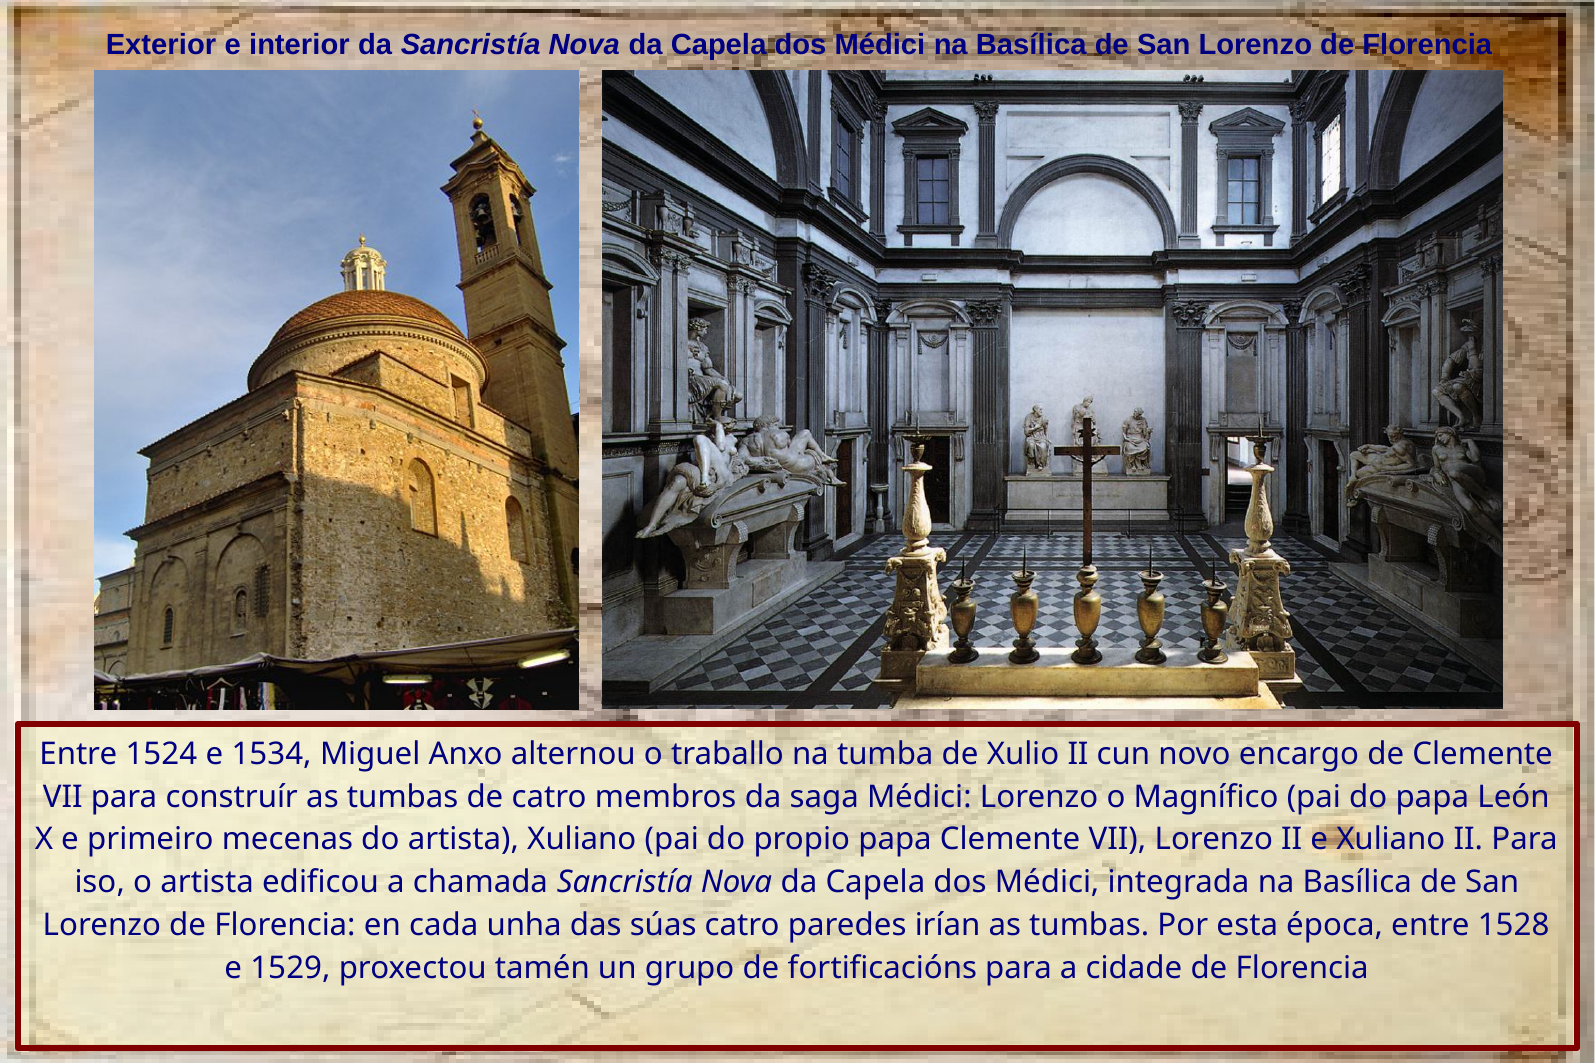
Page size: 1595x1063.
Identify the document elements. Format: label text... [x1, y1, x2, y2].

text_box Entre 1524 e 1534, Miguel Anxo alternou o traballo na tumba de Xulio II cun novo encargo de Clemente VII para construír as tumbas de catro membros da saga Médici: Lorenzo o Magnífico (pai do papa León X e primeiro mecenas do artista), Xuliano (pai do propio papa Clemente VII), Lorenzo II e Xuliano II. Para iso, o artista edificou a chamada Sancristía Nova da Capela dos Médici, integrada na Basílica de San Lorenzo de Florencia: en cada unha das súas catro paredes irían as tumbas. Por esta época, entre 1528 e 1529, proxectou tamén un grupo de fortificacións para a cidade de Florencia [17, 723, 1577, 1049]
picture [0, 0, 1595, 1063]
text_box Exterior e interior da Sancristía Nova da Capela dos Médici na Basílica de San Lorenzo de Florencia [91, 20, 1510, 68]
